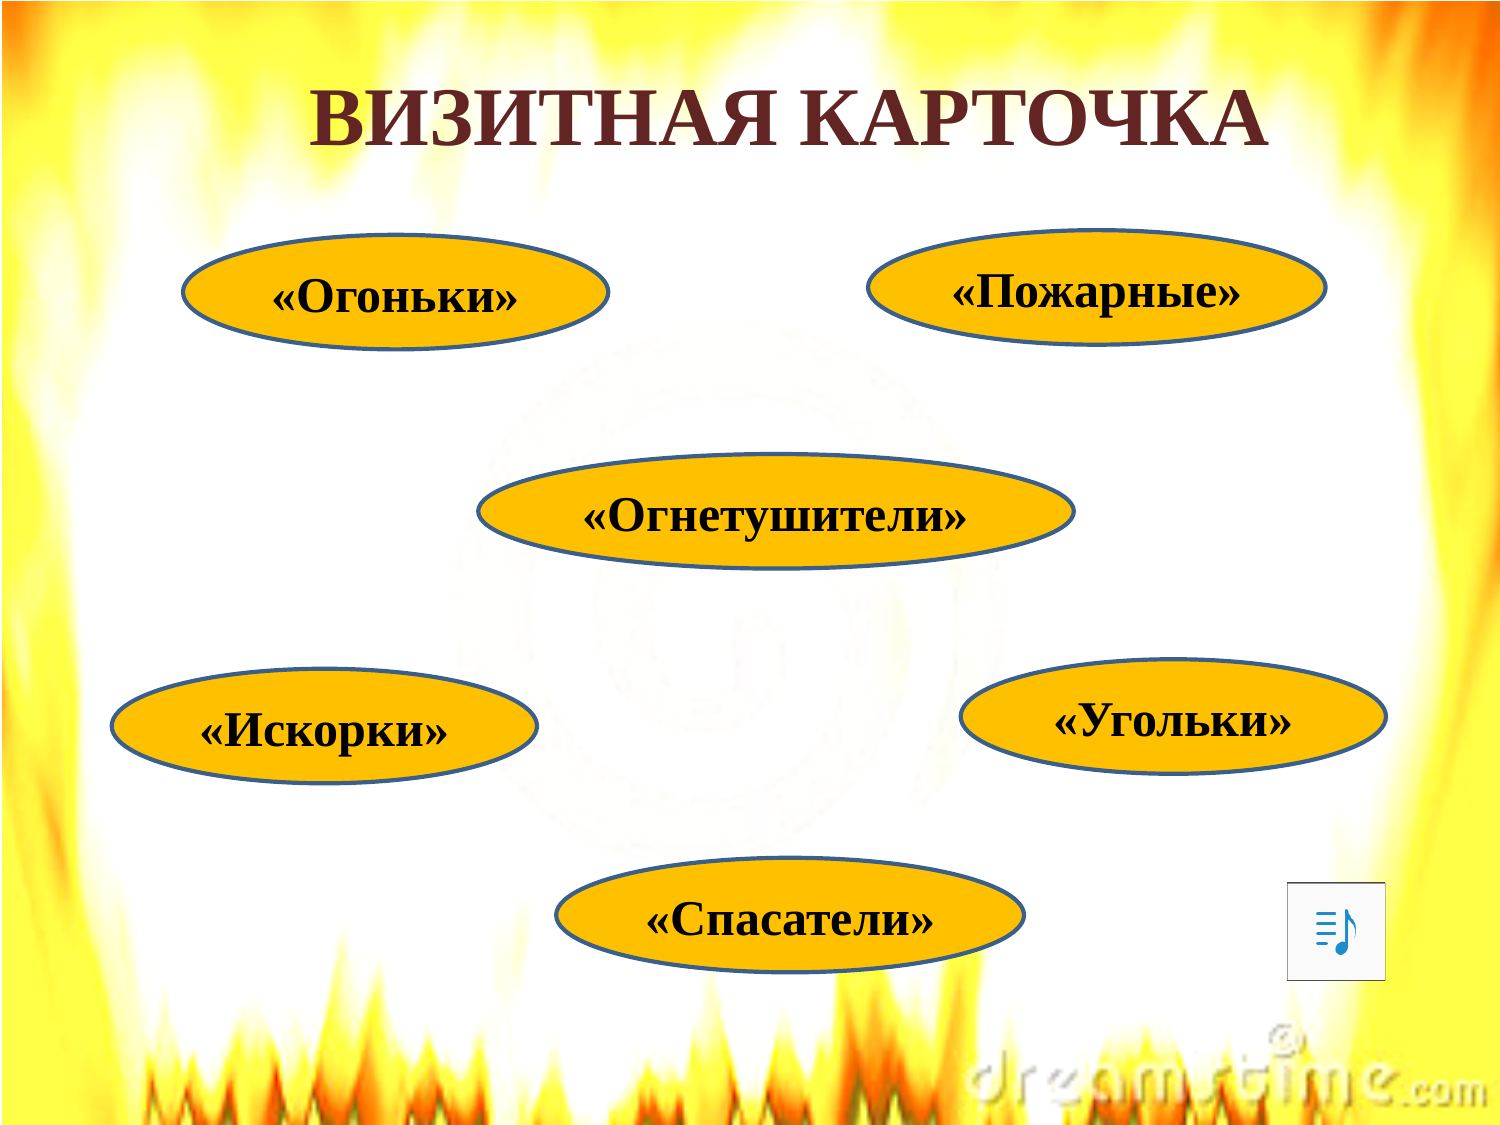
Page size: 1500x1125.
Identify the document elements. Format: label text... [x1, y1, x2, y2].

text_box «Искорки» [111, 668, 537, 784]
text_box [1285, 881, 1386, 982]
text_box «Угольки» [960, 659, 1386, 774]
text_box «Огоньки» [183, 234, 609, 350]
picture [2, 1, 1500, 1125]
text_box «Спасатели» [556, 857, 1025, 973]
text_box ВИЗИТНАЯ КАРТОЧКА [294, 54, 1286, 170]
text_box «Огнетушители» [478, 454, 1074, 569]
text_box «Пожарные» [868, 230, 1326, 345]
